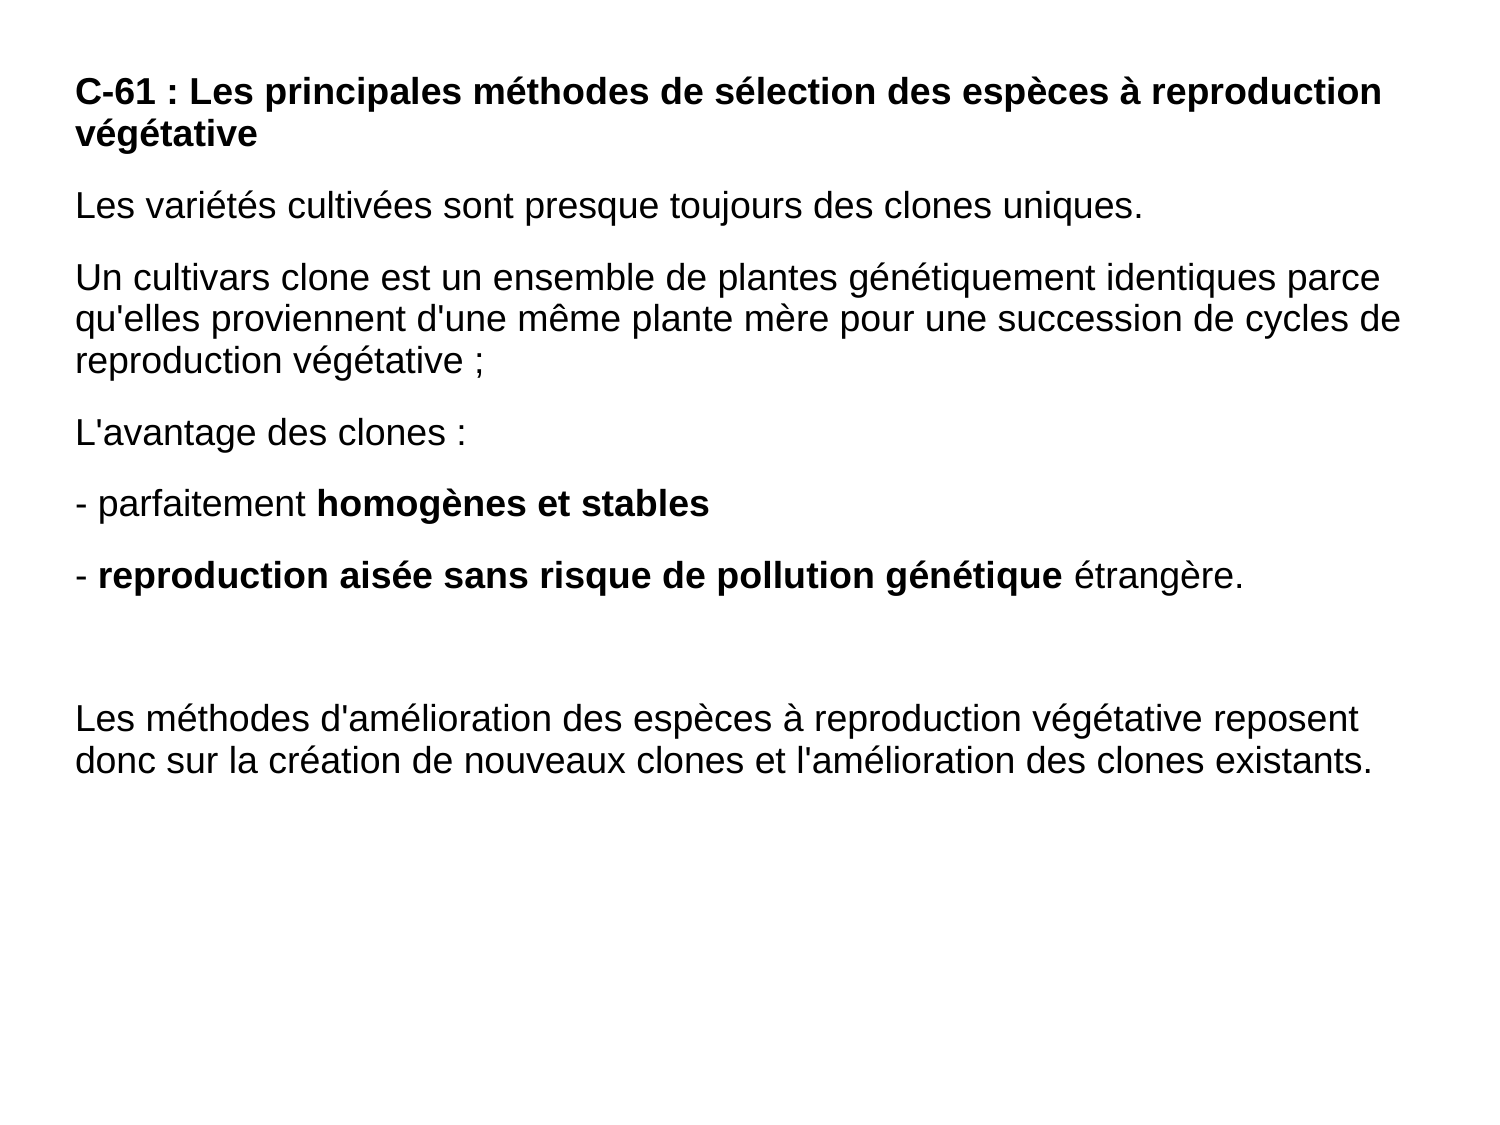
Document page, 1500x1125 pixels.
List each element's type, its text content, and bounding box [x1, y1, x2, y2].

list C-61 : Les principales méthodes de sélection des espèces à reproduction végétative Les variétés cultivées sont presque toujours des clones uniques. Un cultivars clone est un ensemble de plantes génétiquement identiques parce qu'elles proviennent d'une même plante mère pour une succession de cycles de reproduction végétative ; L'avantage des clones : - parfaitement homogènes et stables - reproduction aisée sans risque de pollution génétique étrangère. Les méthodes d'amélioration des espèces à reproduction végétative reposent donc sur la création de nouveaux clones et l'amélioration des clones existants. [75, 70, 1425, 916]
